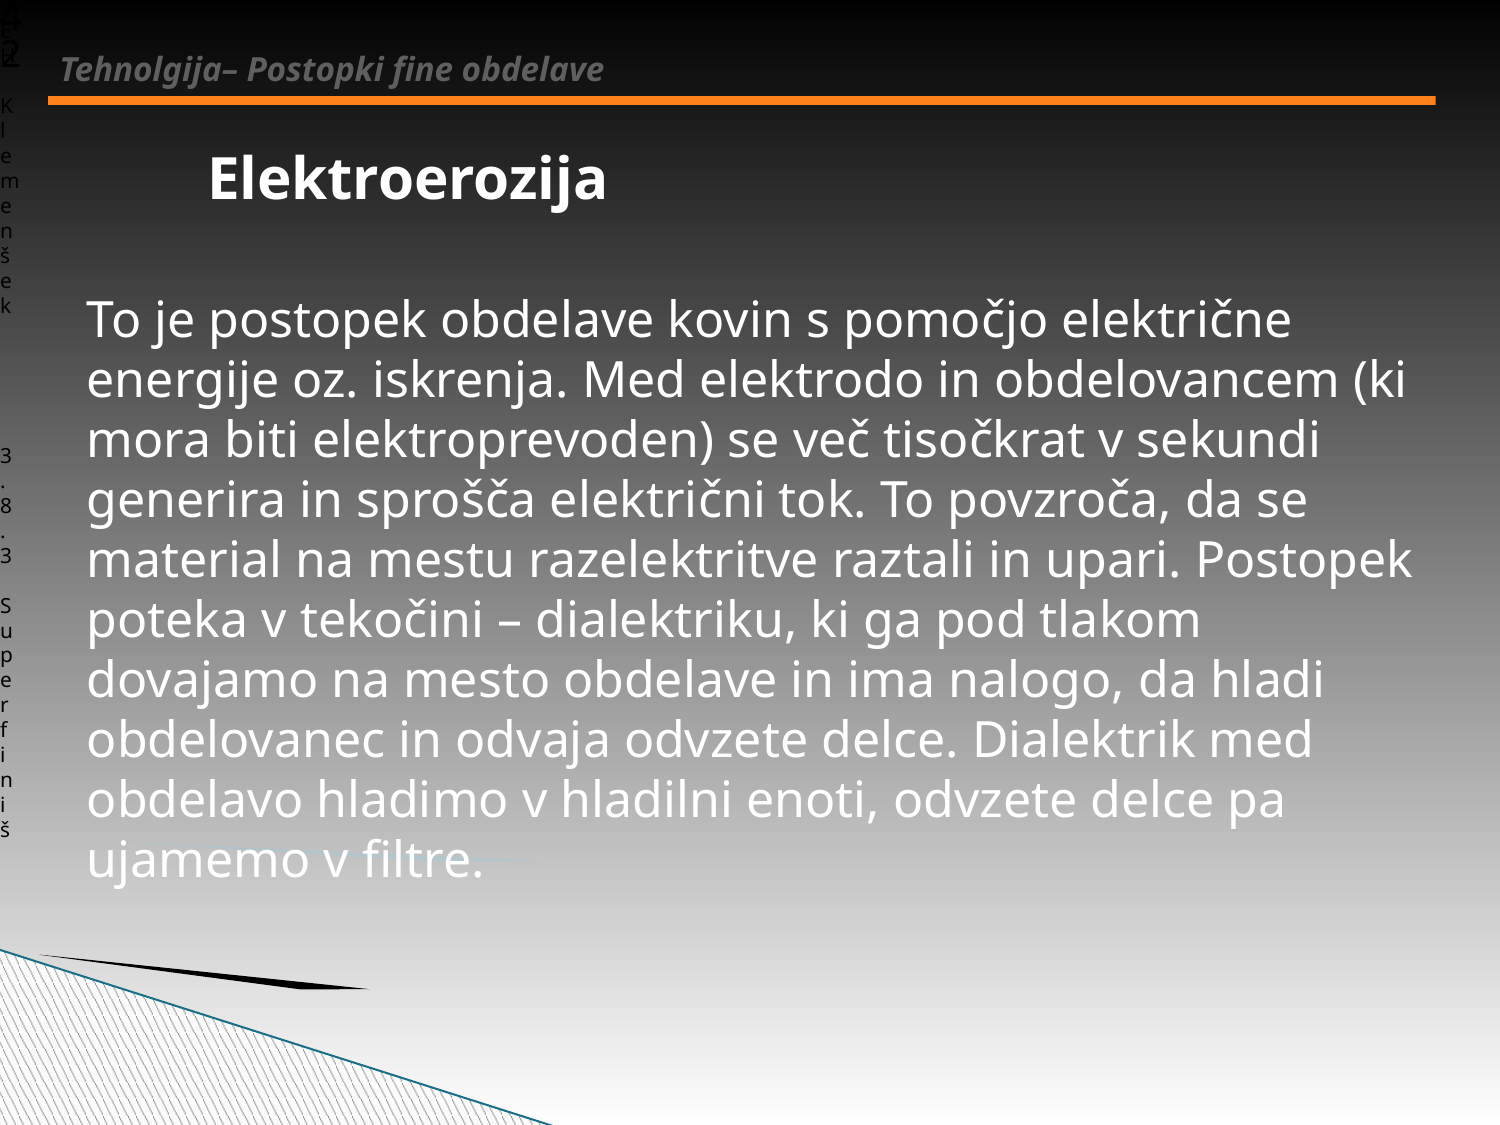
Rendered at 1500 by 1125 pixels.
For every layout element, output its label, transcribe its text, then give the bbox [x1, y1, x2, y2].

text_box Elektroerozija [192, 133, 624, 219]
picture [0, 952, 543, 1125]
text_box To je postopek obdelave kovin s pomočjo električne energije oz. iskrenja. Med elektrodo in obdelovancem (ki mora biti elektroprevoden) se več tisočkrat v sekundi generira in sprošča električni tok. To povzroča, da se material na mestu razelektritve raztali in upari. Postopek poteka v tekočini – dialektriku, ki ga pod tlakom dovajamo na mesto obdelave in ima nalogo, da hladi obdelovanec in odvaja odvzete delce. Dialektrik med obdelavo hladimo v hladilni enoti, odvzete delce pa ujamemo v filtre. [72, 280, 1462, 896]
